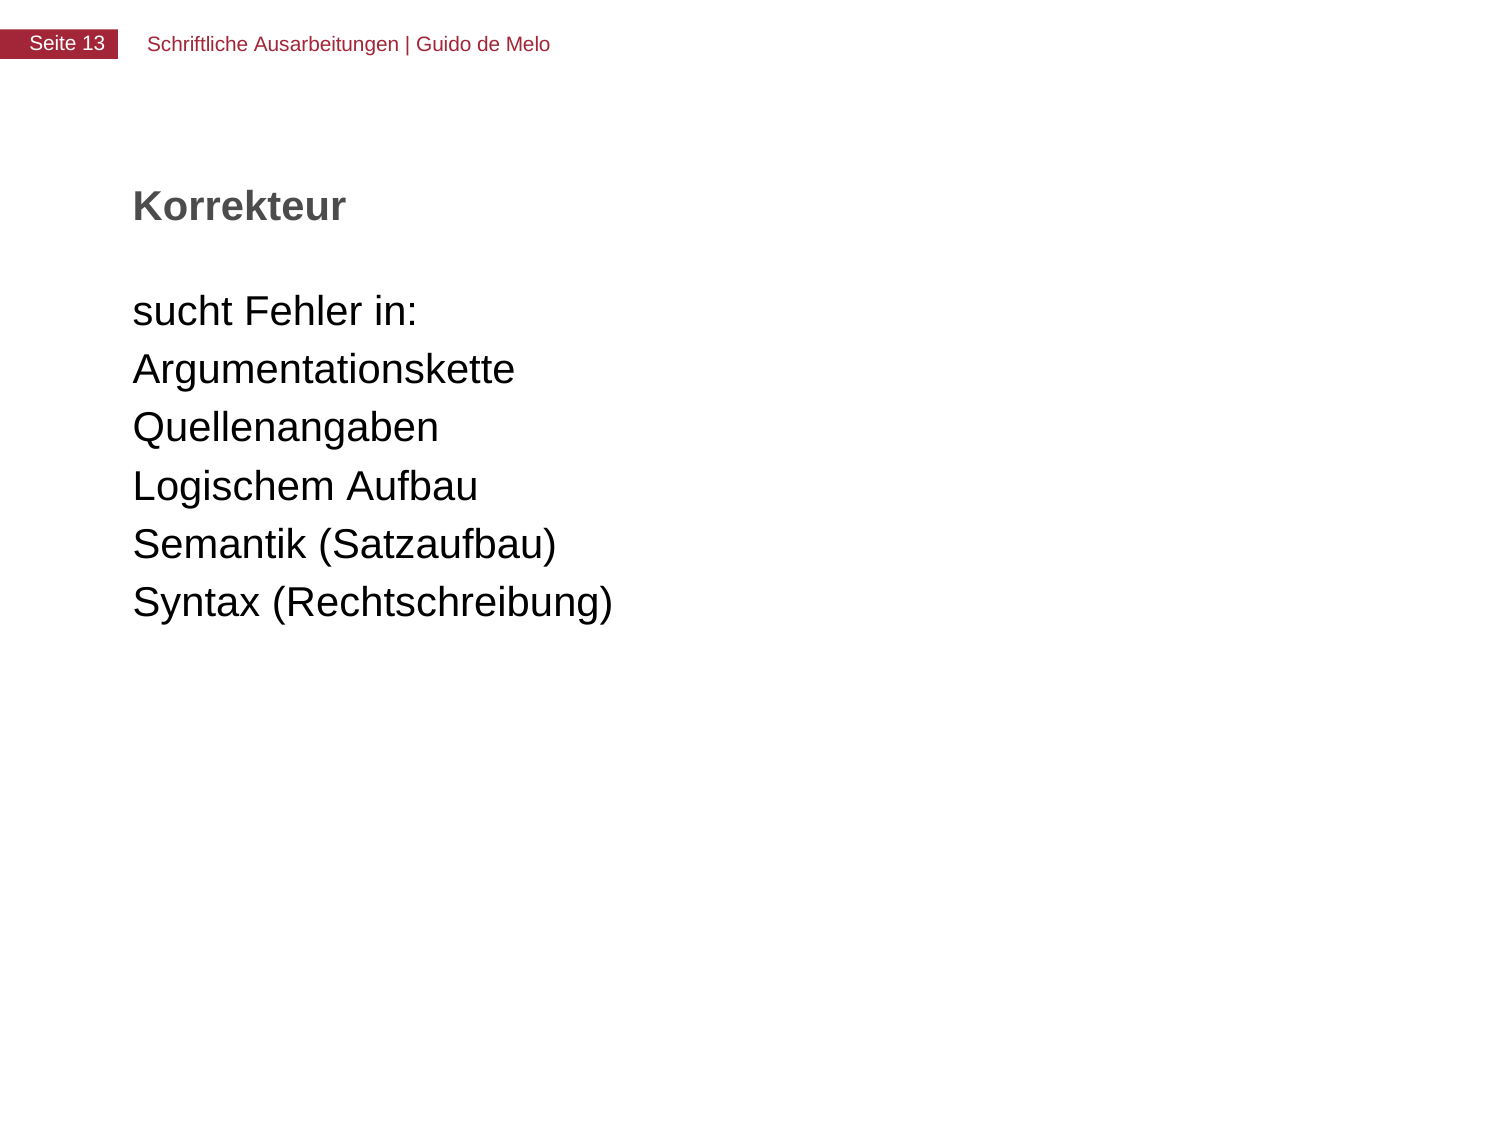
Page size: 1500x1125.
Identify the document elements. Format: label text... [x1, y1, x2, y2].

list sucht Fehler in: Argumentationskette Quellenangaben Logischem Aufbau Semantik (Satzaufbau) Syntax (Rechtschreibung) [132, 287, 1371, 888]
title Korrekteur [132, 149, 1413, 258]
